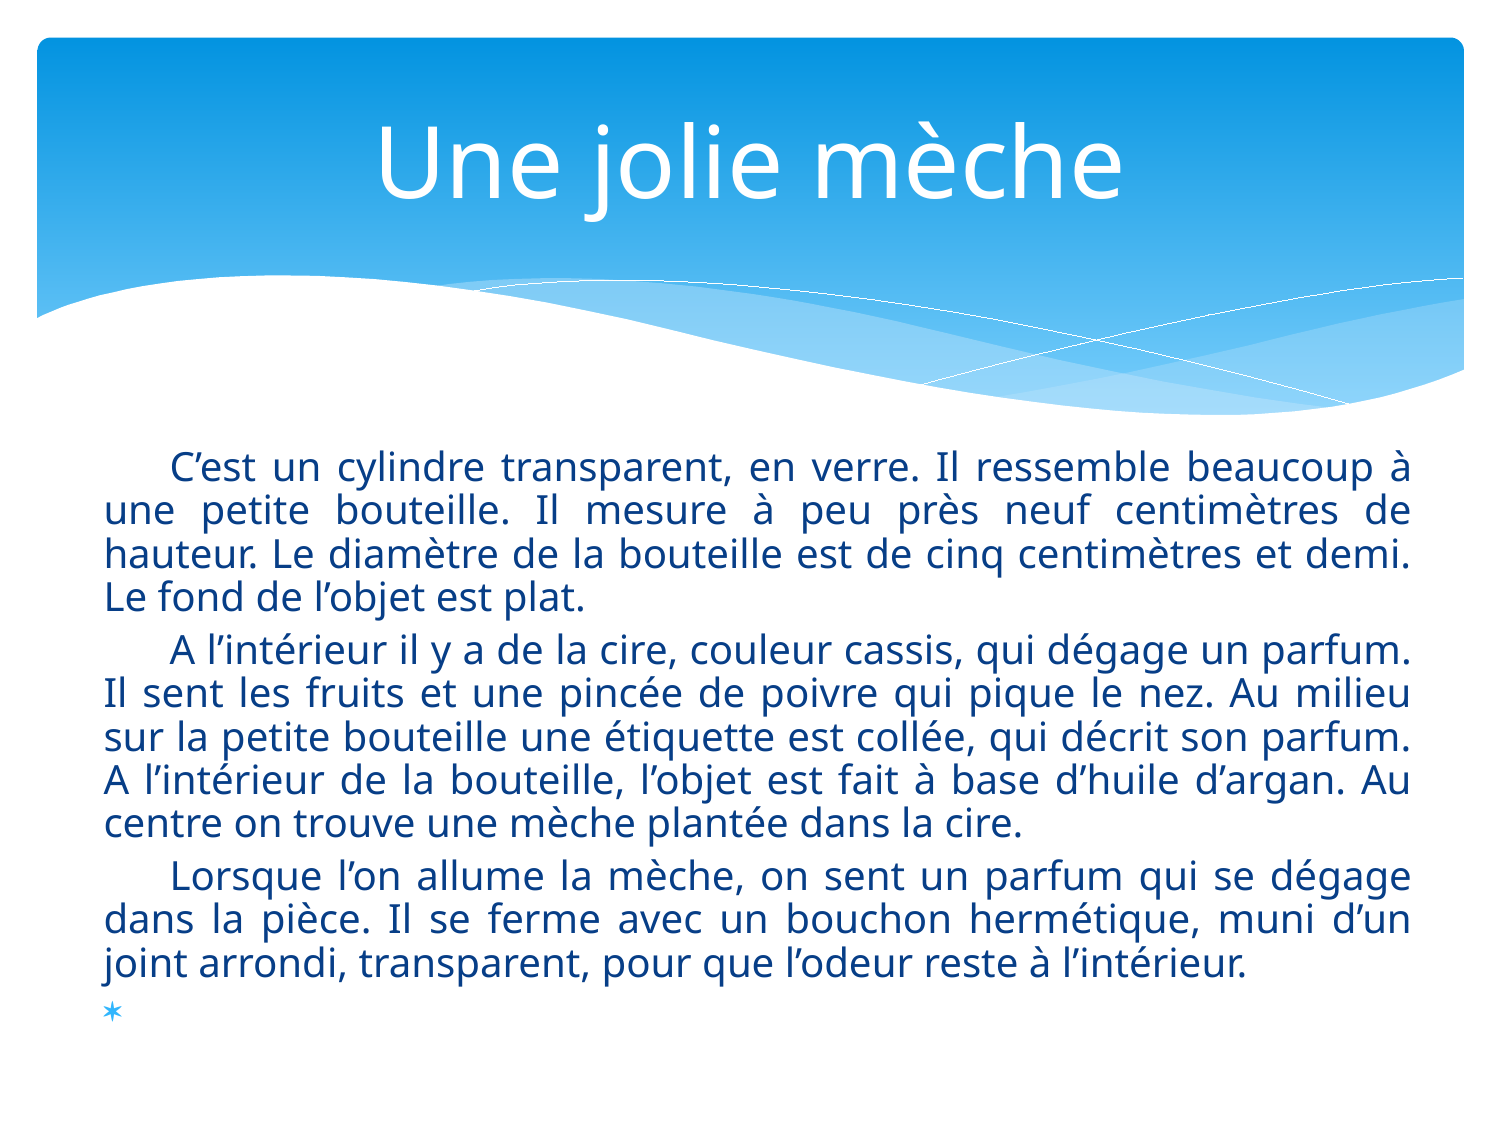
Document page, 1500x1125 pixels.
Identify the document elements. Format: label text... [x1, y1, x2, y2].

list C’est un cylindre transparent, en verre. Il ressemble beaucoup à une petite bouteille. Il mesure à peu près neuf centimètres de hauteur. Le diamètre de la bouteille est de cinq centimètres et demi. Le fond de l’objet est plat. A l’intérieur il y a de la cire, couleur cassis, qui dégage un parfum. Il sent les fruits et une pincée de poivre qui pique le nez. Au milieu sur la petite bouteille une étiquette est collée, qui décrit son parfum. A l’intérieur de la bouteille, l’objet est fait à base d’huile d’argan. Au centre on trouve une mèche plantée dans la cire. Lorsque l’on allume la mèche, on sent un parfum qui se dégage dans la pièce. Il se ferme avec un bouchon hermétique, muni d’un joint arrondi, transparent, pour que l’odeur reste à l’intérieur. [88, 438, 1436, 1059]
title Une jolie mèche [75, 55, 1426, 262]
